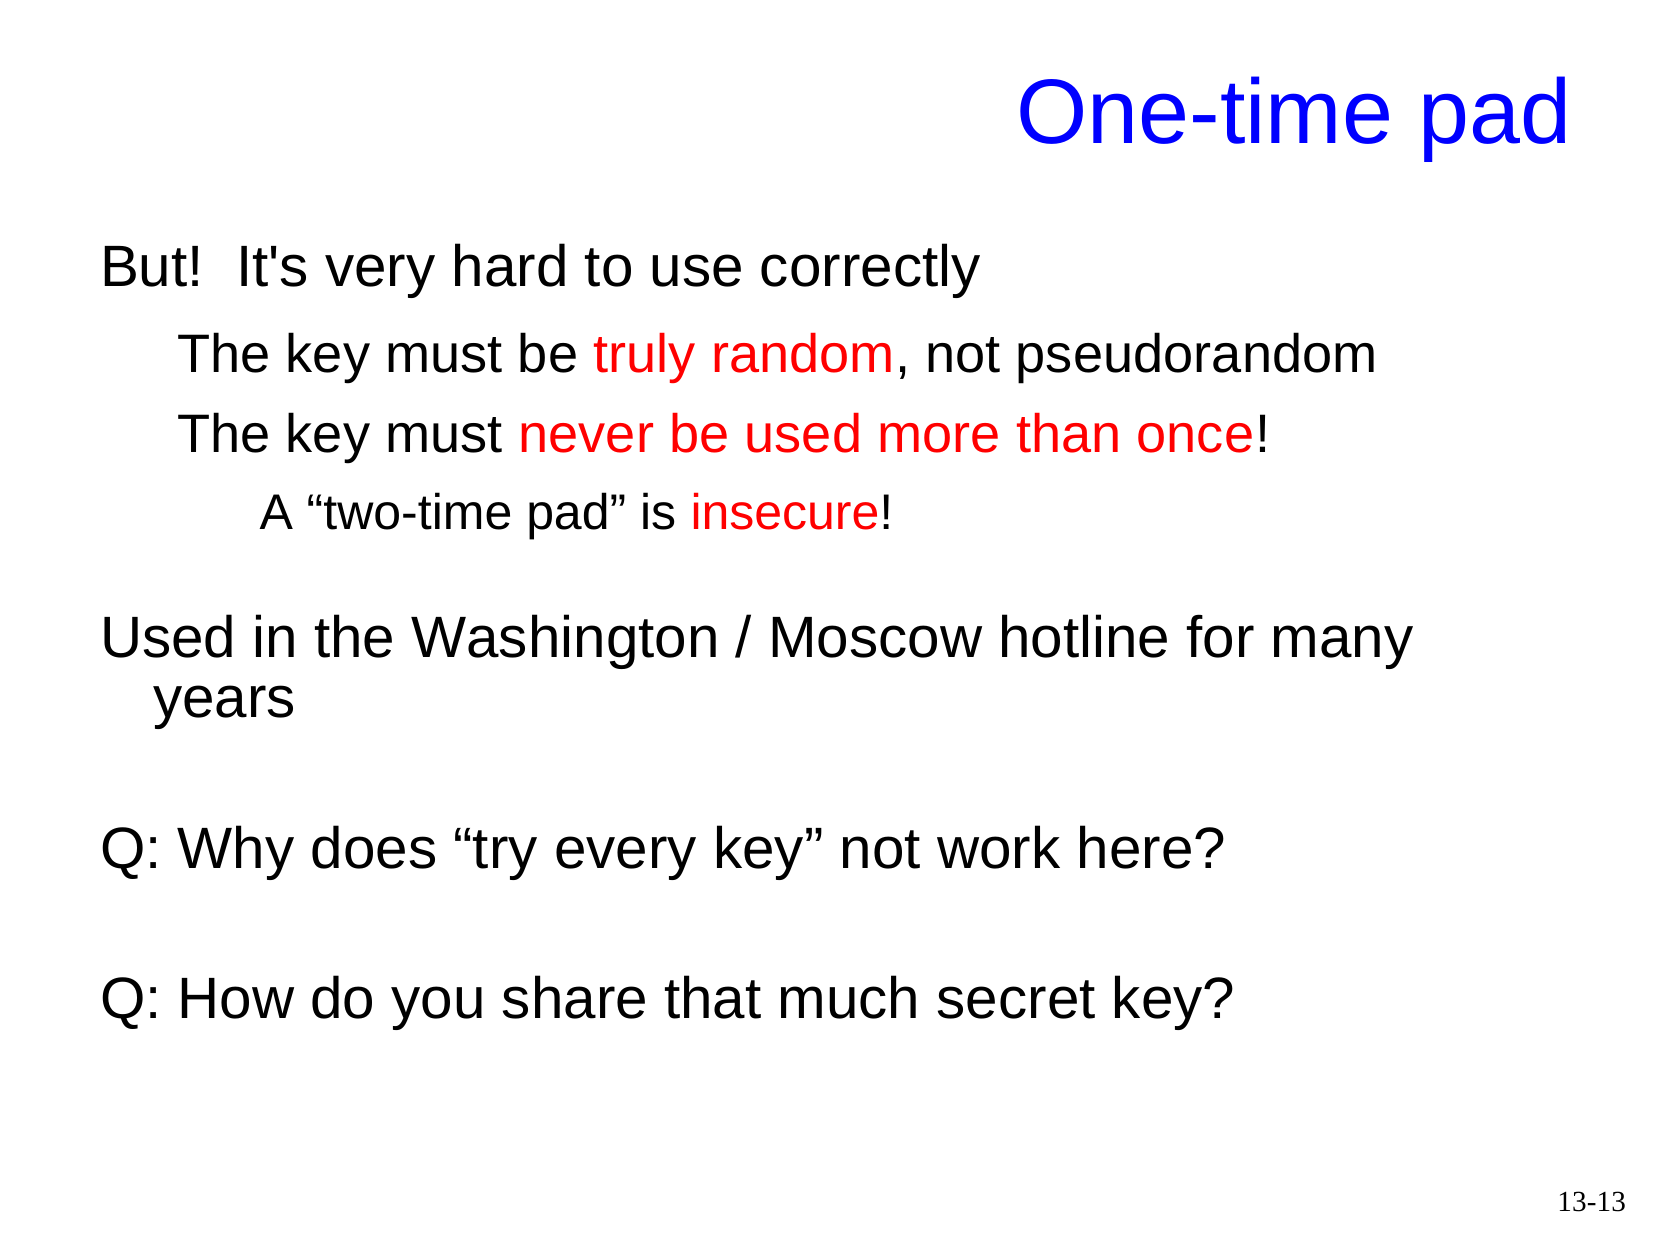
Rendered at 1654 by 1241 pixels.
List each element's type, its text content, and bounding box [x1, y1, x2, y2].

list But! It's very hard to use correctly The key must be truly random, not pseudorandom The key must never be used more than once! A “two-time pad” is insecure! Used in the Washington / Moscow hotline for many years Q: Why does “try every key” not work here? Q: How do you share that much secret key? [82, 237, 1571, 1156]
title One-time pad [84, 18, 1573, 211]
